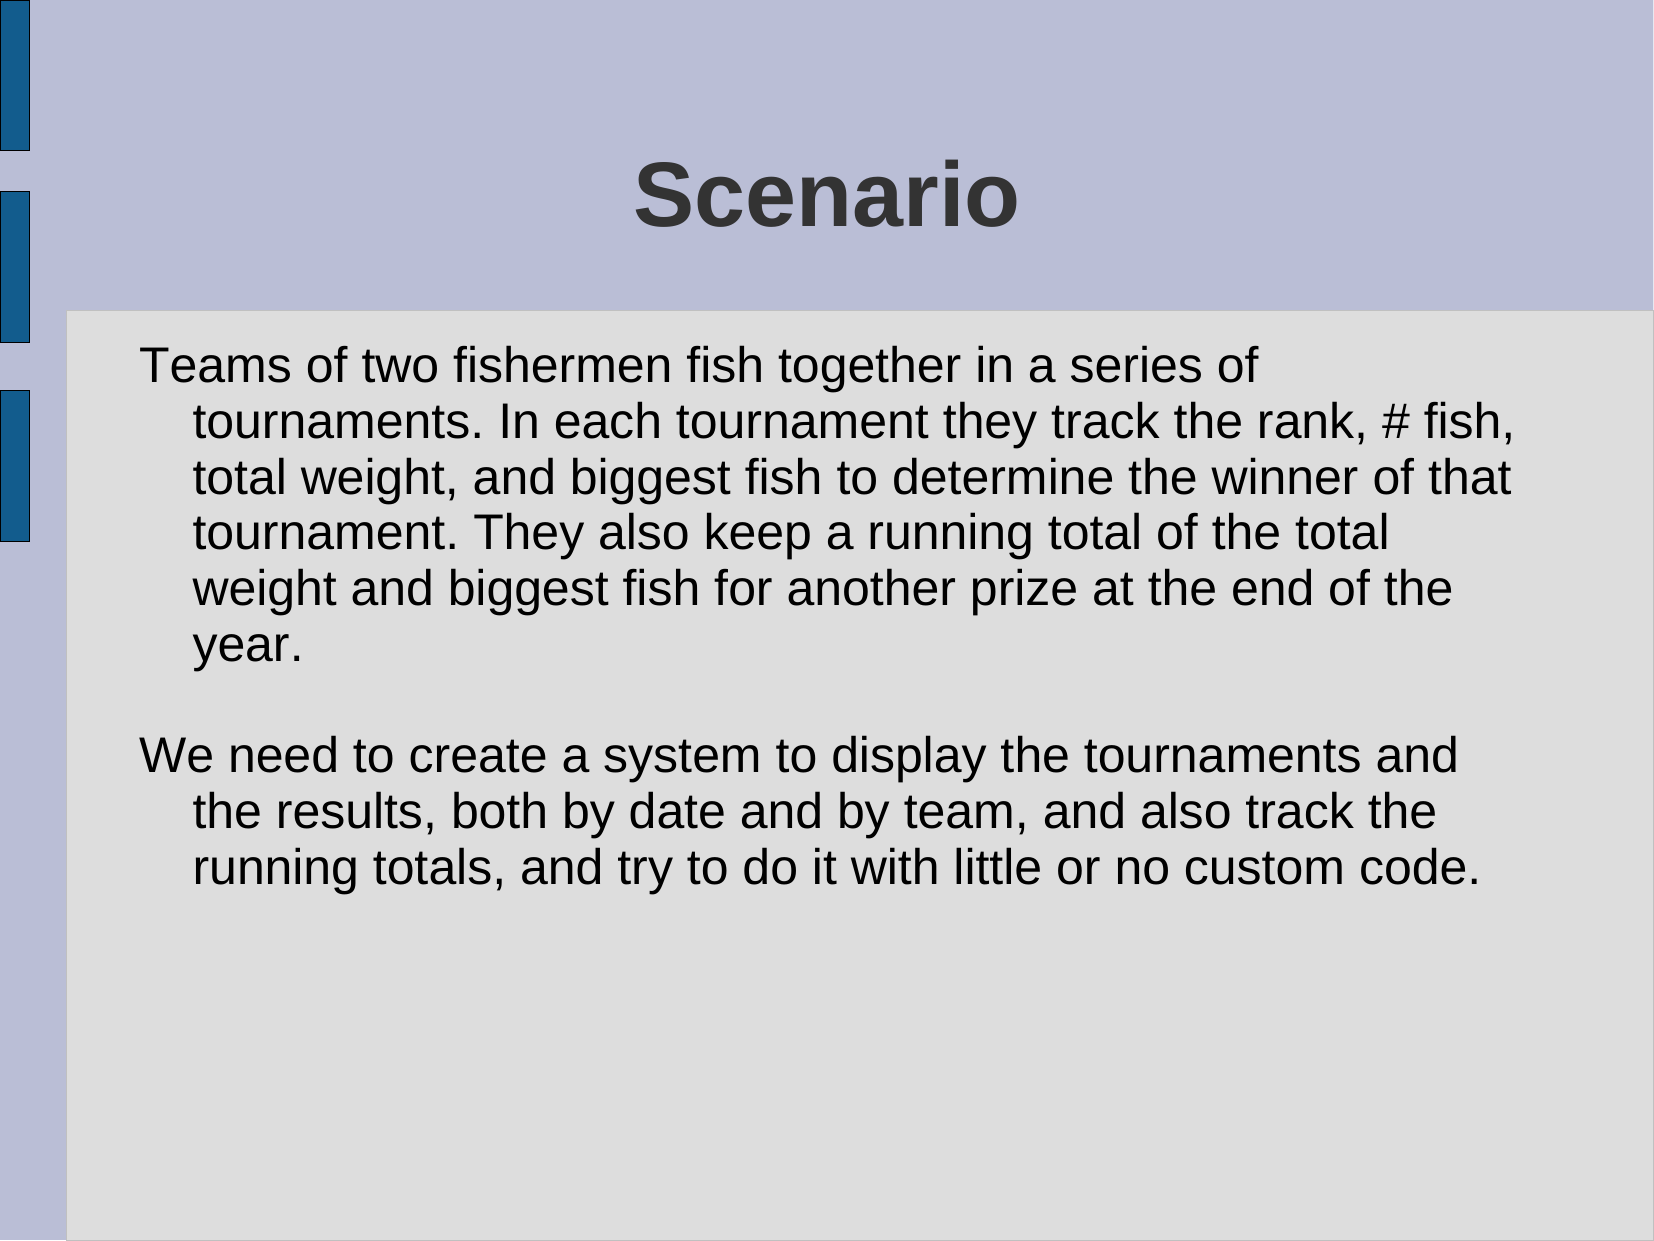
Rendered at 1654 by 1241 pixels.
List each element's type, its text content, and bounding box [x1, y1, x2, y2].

title Scenario [121, 91, 1534, 299]
list Teams of two fishermen fish together in a series of tournaments. In each tournament they track the rank, # fish, total weight, and biggest fish to determine the winner of that tournament. They also keep a running total of the total weight and biggest fish for another prize at the end of the year. We need to create a system to display the tournaments and the results, both by date and by team, and also track the running totals, and try to do it with little or no custom code. [121, 337, 1534, 1137]
